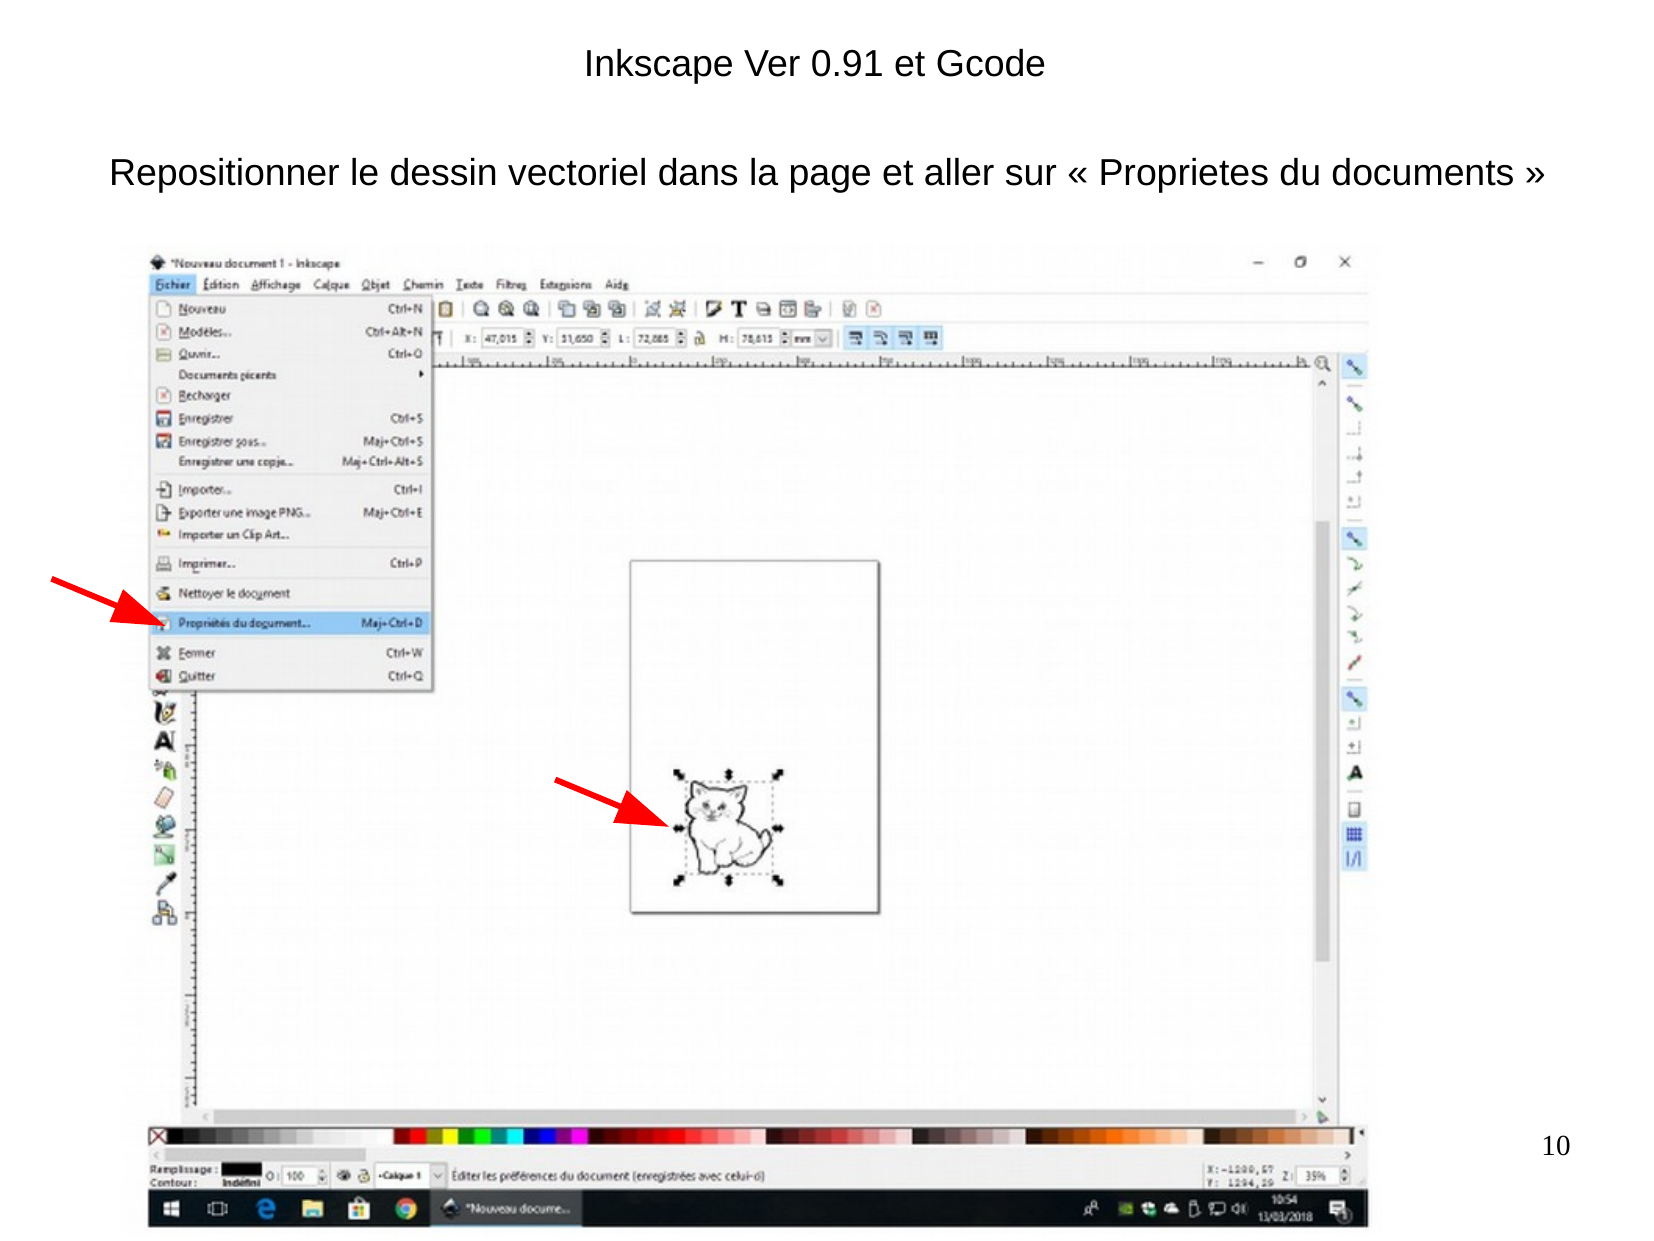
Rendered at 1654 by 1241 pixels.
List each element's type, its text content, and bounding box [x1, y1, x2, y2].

picture [120, 243, 1382, 1237]
text_box Repositionner le dessin vectoriel dans la page et aller sur « Proprietes du documents » [94, 144, 1630, 244]
text_box Inkscape Ver 0.91 et Gcode [106, 35, 1524, 93]
